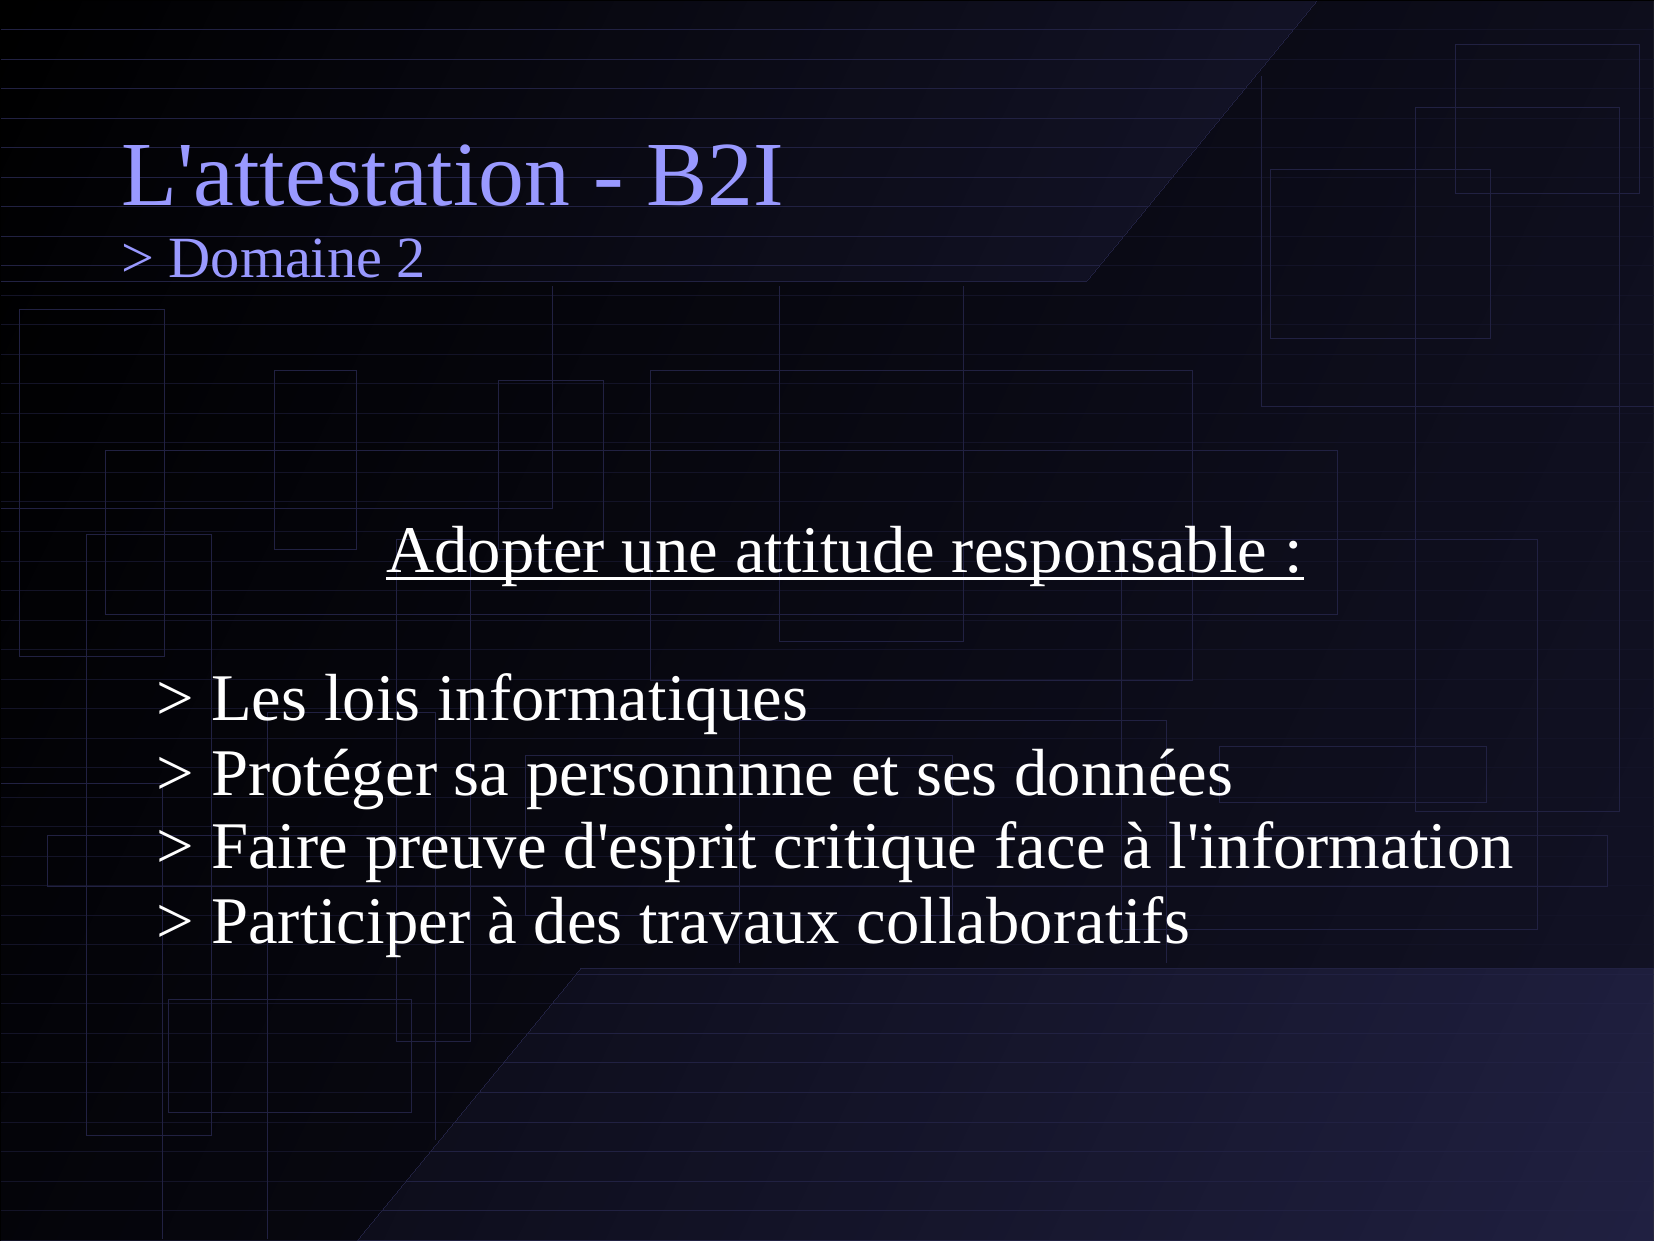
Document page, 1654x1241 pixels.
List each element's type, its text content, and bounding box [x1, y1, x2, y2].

title L'attestation - B2I > Domaine 2 [121, 102, 1534, 311]
subtitle Adopter une attitude responsable : > Les lois informatiques > Protéger sa personnnne et ses données > Faire preuve d'esprit critique face à l'information > Participer à des travaux collaboratifs [121, 344, 1534, 1127]
